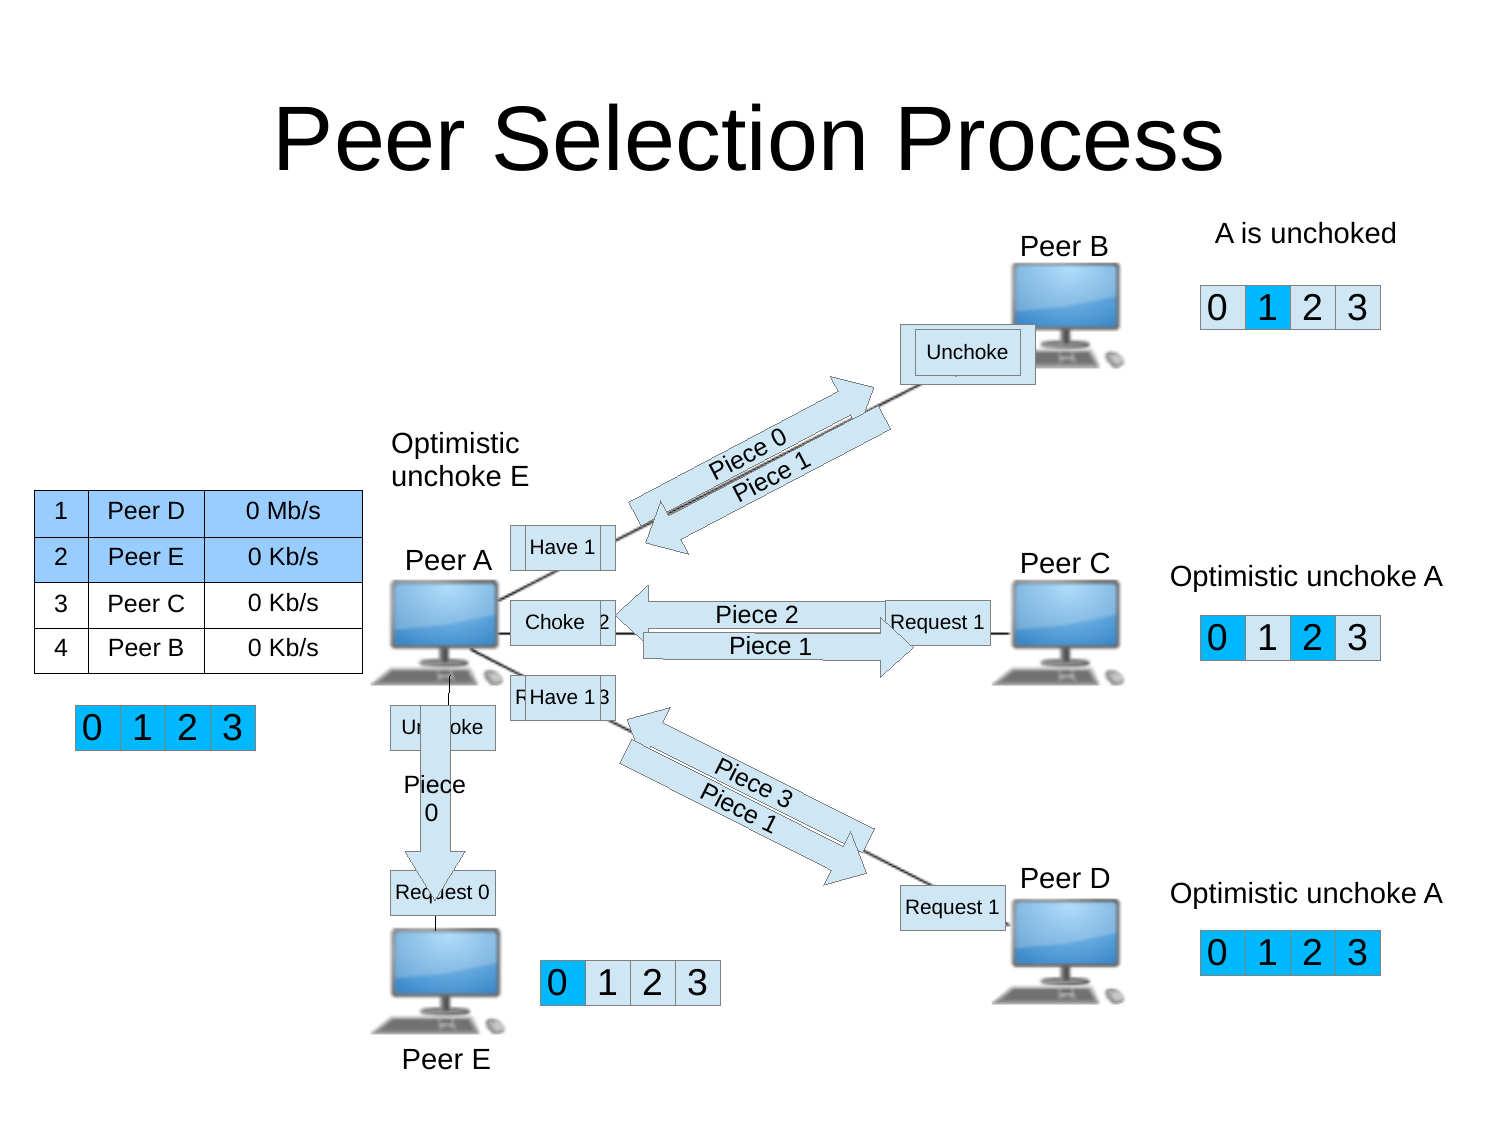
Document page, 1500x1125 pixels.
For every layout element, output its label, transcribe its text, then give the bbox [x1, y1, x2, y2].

text_box Request 1 [900, 885, 1006, 931]
table_cell 0 Kb/s [205, 629, 362, 673]
text_box 3 [675, 960, 721, 1006]
text_box Optimistic unchoke E [376, 420, 632, 511]
table_cell Peer E [89, 538, 204, 582]
table_cell 2 [35, 538, 88, 582]
text_box Optimistic unchoke A [1155, 870, 1500, 918]
text_box Unchoke [390, 705, 420, 751]
text_box 2 [165, 705, 210, 751]
text_box 0 [1200, 615, 1245, 661]
table_cell 4 [35, 629, 88, 673]
text_box Request 2 [601, 600, 616, 646]
text_box 0 [75, 705, 120, 751]
text_box 3 [1335, 285, 1381, 330]
text_box 2 [1290, 615, 1335, 661]
text_box 1 [1245, 285, 1290, 330]
table_header 1 [35, 491, 88, 537]
text_box Peer E [386, 1035, 567, 1084]
table_cell Peer B [89, 629, 204, 673]
text_box Request 3 [601, 675, 616, 721]
text_box Piece 0 [632, 376, 874, 526]
text_box Piece 0 [405, 705, 466, 901]
table_cell 0 Kb/s [205, 583, 362, 628]
text_box 1 [586, 960, 631, 1006]
text_box 0 [540, 960, 586, 1006]
table_header 0 Mb/s [205, 491, 362, 537]
picture [341, 233, 1156, 1081]
text_box 1 [120, 705, 165, 751]
text_box Peer C [1005, 539, 1186, 588]
text_box Peer B [1005, 222, 1186, 271]
text_box Peer A [390, 536, 571, 585]
text_box 2 [1290, 285, 1335, 330]
title Peer Selection Process [75, 45, 1425, 233]
text_box 3 [1335, 615, 1381, 661]
text_box Choke [601, 525, 616, 571]
text_box Piece 1 [645, 405, 891, 555]
text_box 1 [1245, 930, 1291, 976]
text_box Request 0 [390, 870, 496, 916]
text_box 3 [1335, 930, 1381, 976]
text_box Unchoke [915, 329, 1021, 376]
text_box Request 1 [885, 600, 991, 646]
text_box Peer D [1005, 855, 1186, 903]
text_box 0 [1200, 285, 1245, 330]
text_box 0 [1200, 930, 1245, 976]
text_box Unchoke [451, 705, 496, 751]
text_box Have 1 [525, 525, 601, 571]
text_box Choke [510, 600, 601, 646]
text_box Request 3 [510, 675, 525, 721]
text_box Interested Request 0 [900, 324, 1036, 385]
text_box Choke [510, 525, 525, 571]
text_box Piece 1 [619, 739, 867, 886]
text_box Have 1 [525, 675, 601, 721]
text_box 1 [1245, 615, 1290, 661]
text_box Optimistic unchoke A [1155, 552, 1500, 601]
table_cell 0 Kb/s [205, 538, 362, 582]
text_box Piece 1 [643, 617, 914, 678]
text_box Piece 2 [615, 585, 885, 641]
text_box 2 [1291, 930, 1335, 976]
text_box Piece 3 [627, 707, 875, 853]
text_box 3 [210, 705, 256, 751]
table_cell 3 [35, 583, 88, 628]
table_cell Peer C [89, 583, 204, 628]
text_box 2 [631, 960, 675, 1006]
table_header Peer D [89, 491, 204, 537]
text_box A is unchoked [1200, 210, 1486, 258]
